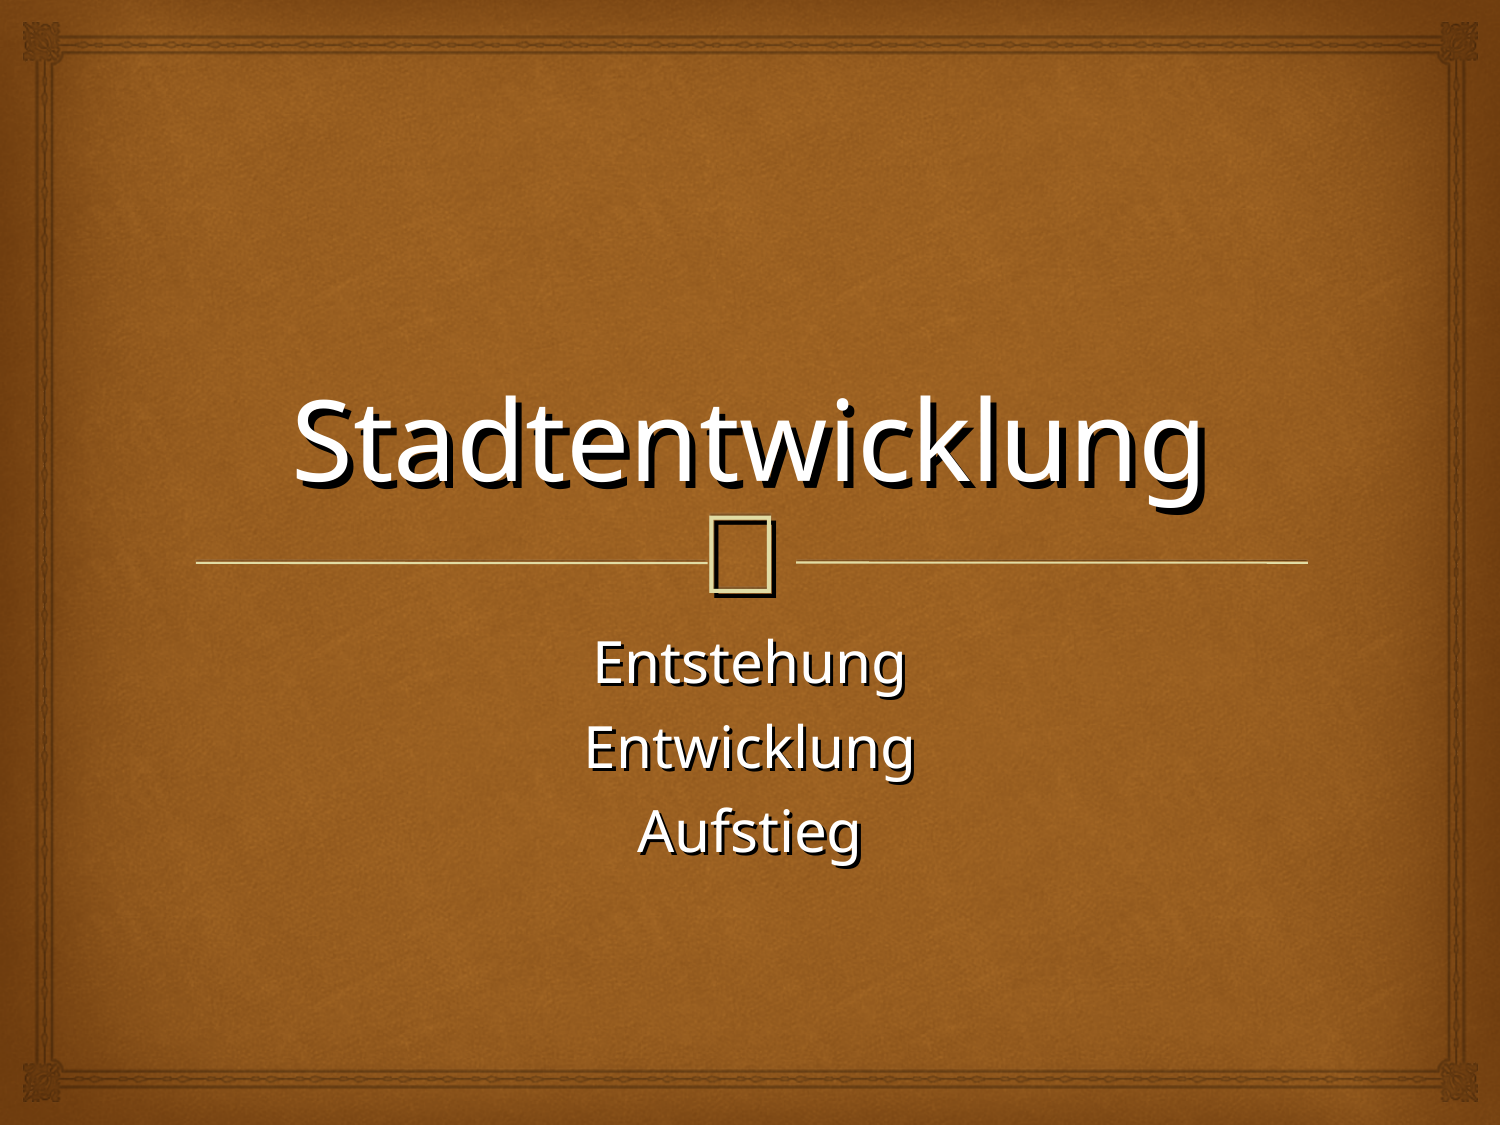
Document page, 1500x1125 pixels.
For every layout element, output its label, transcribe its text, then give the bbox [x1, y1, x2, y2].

subtitle Entstehung Entwicklung Aufstieg [225, 618, 1276, 906]
title Stadtentwicklung [194, 227, 1306, 512]
